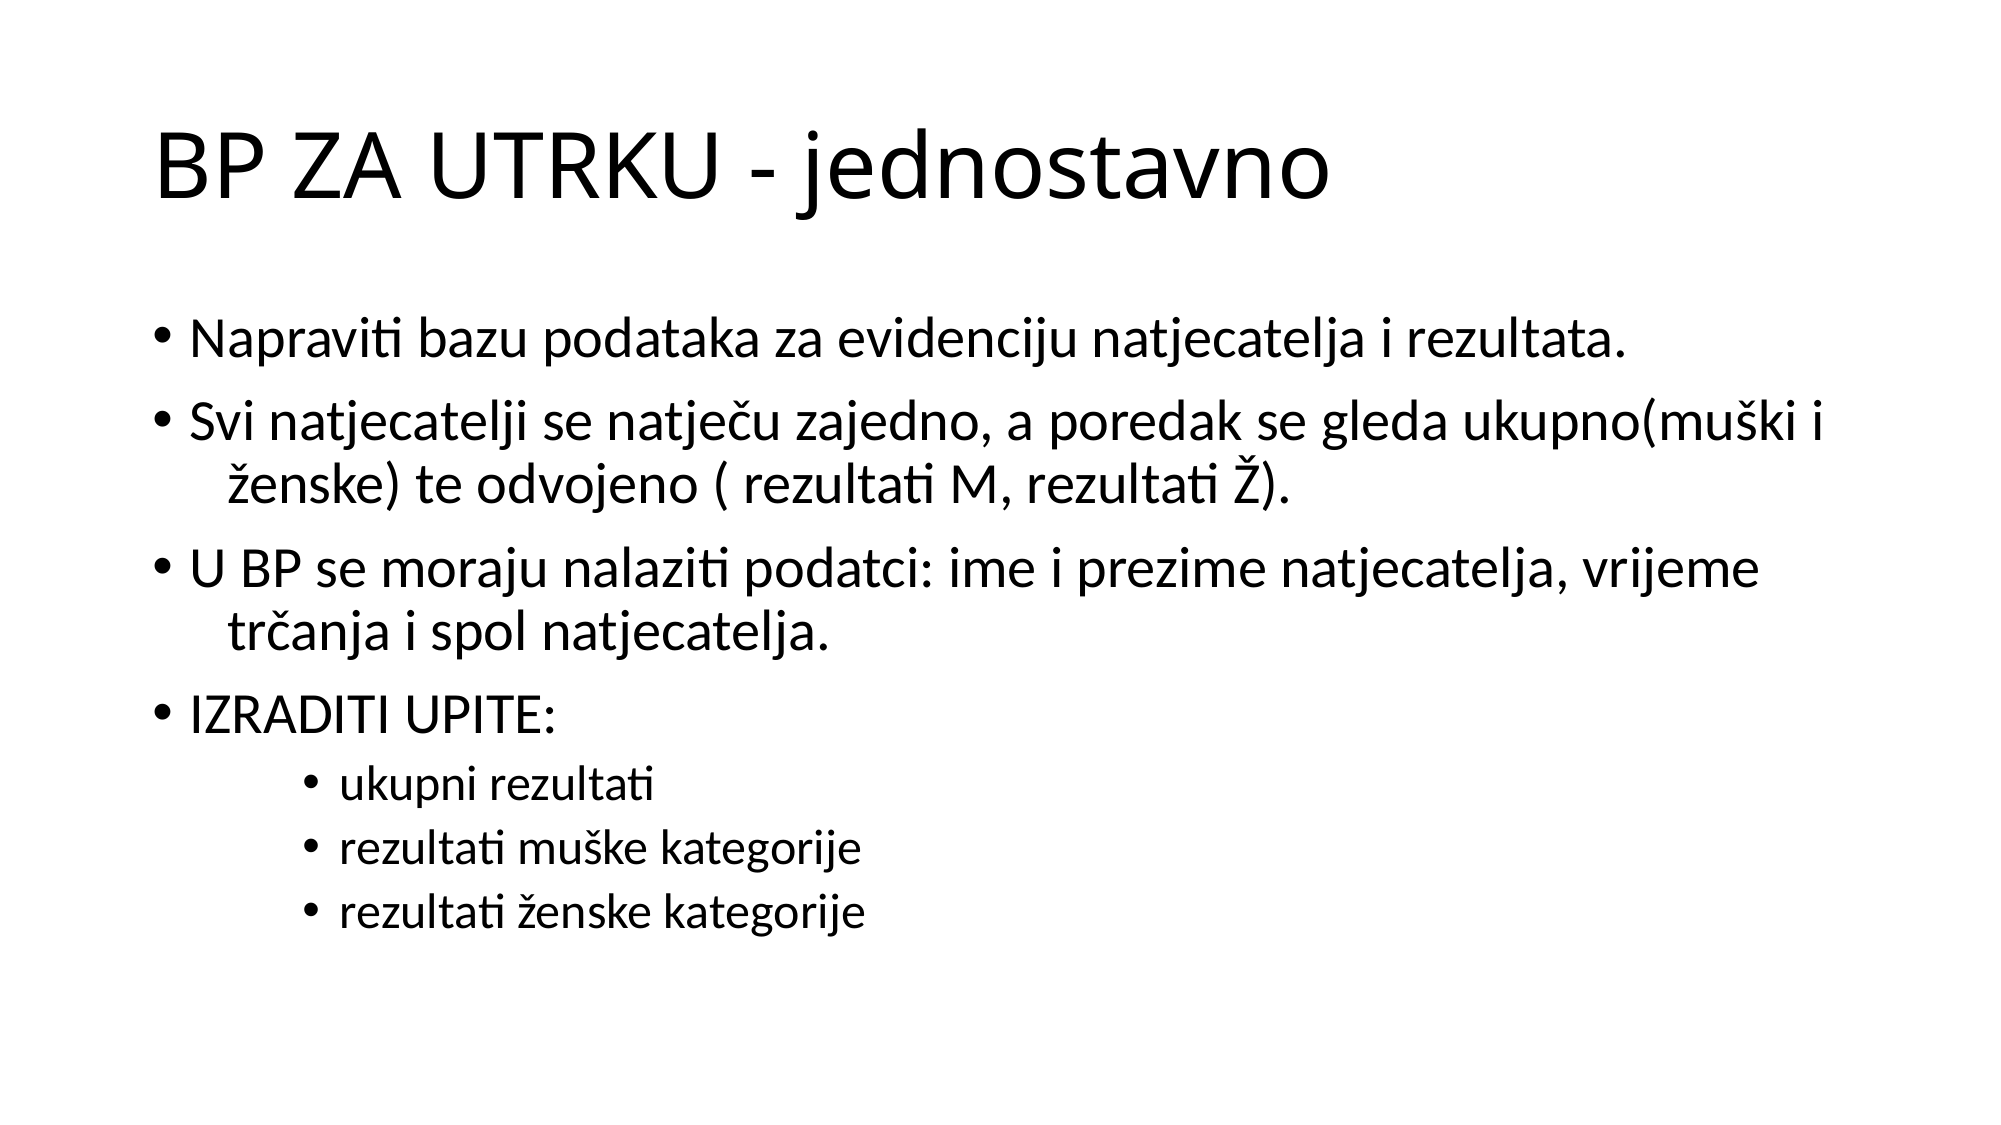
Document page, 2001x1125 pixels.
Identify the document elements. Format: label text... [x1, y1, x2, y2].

title BP ZA UTRKU - jednostavno [137, 59, 1863, 278]
list Napraviti bazu podataka za evidenciju natjecatelja i rezultata. Svi natjecatelji se natječu zajedno, a poredak se gleda ukupno(muški i ženske) te odvojeno ( rezultati M, rezultati Ž). U BP se moraju nalaziti podatci: ime i prezime natjecatelja, vrijeme trčanja i spol natjecatelja. IZRADITI UPITE: ukupni rezultati rezultati muške kategorije rezultati ženske kategorije [137, 299, 1863, 1014]
